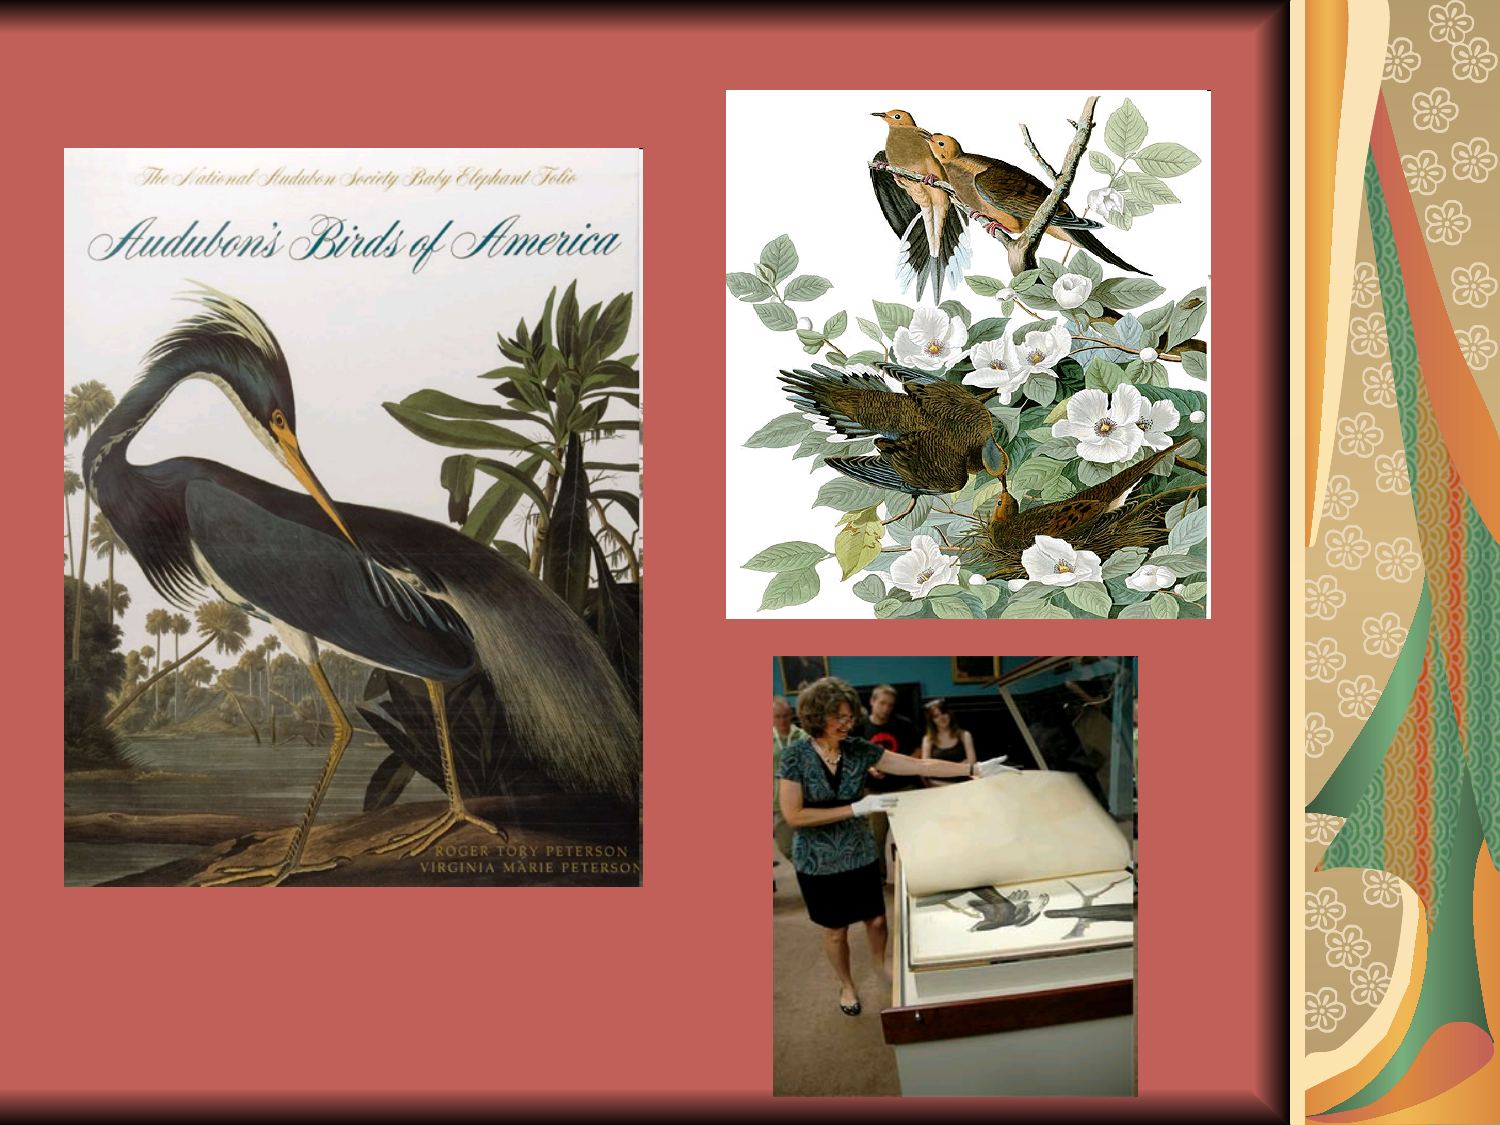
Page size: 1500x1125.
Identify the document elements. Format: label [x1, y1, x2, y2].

picture [1313, 144, 1500, 936]
picture [726, 90, 1211, 619]
picture [64, 148, 643, 887]
picture [773, 656, 1138, 1097]
